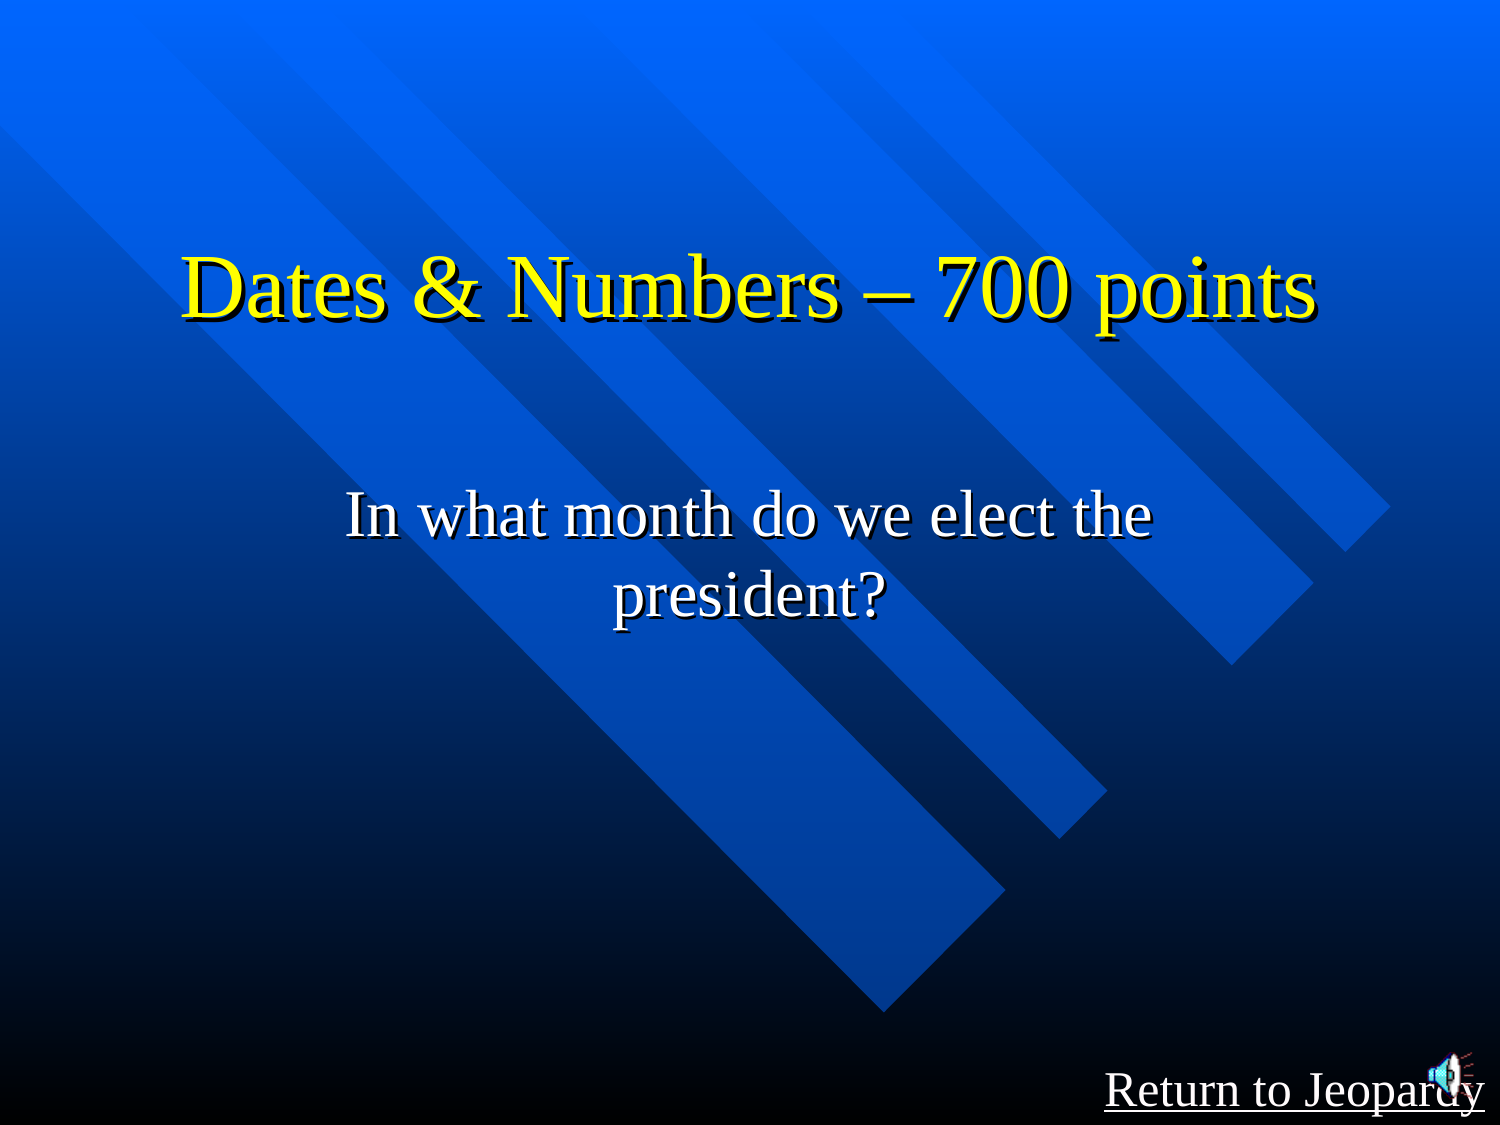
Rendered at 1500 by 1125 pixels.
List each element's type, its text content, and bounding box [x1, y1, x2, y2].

title Dates & Numbers – 700 points [112, 187, 1388, 375]
text_box Return to Jeopardy [1089, 1048, 1500, 1125]
subtitle In what month do we elect the president? [225, 462, 1276, 751]
picture [1426, 1051, 1477, 1102]
